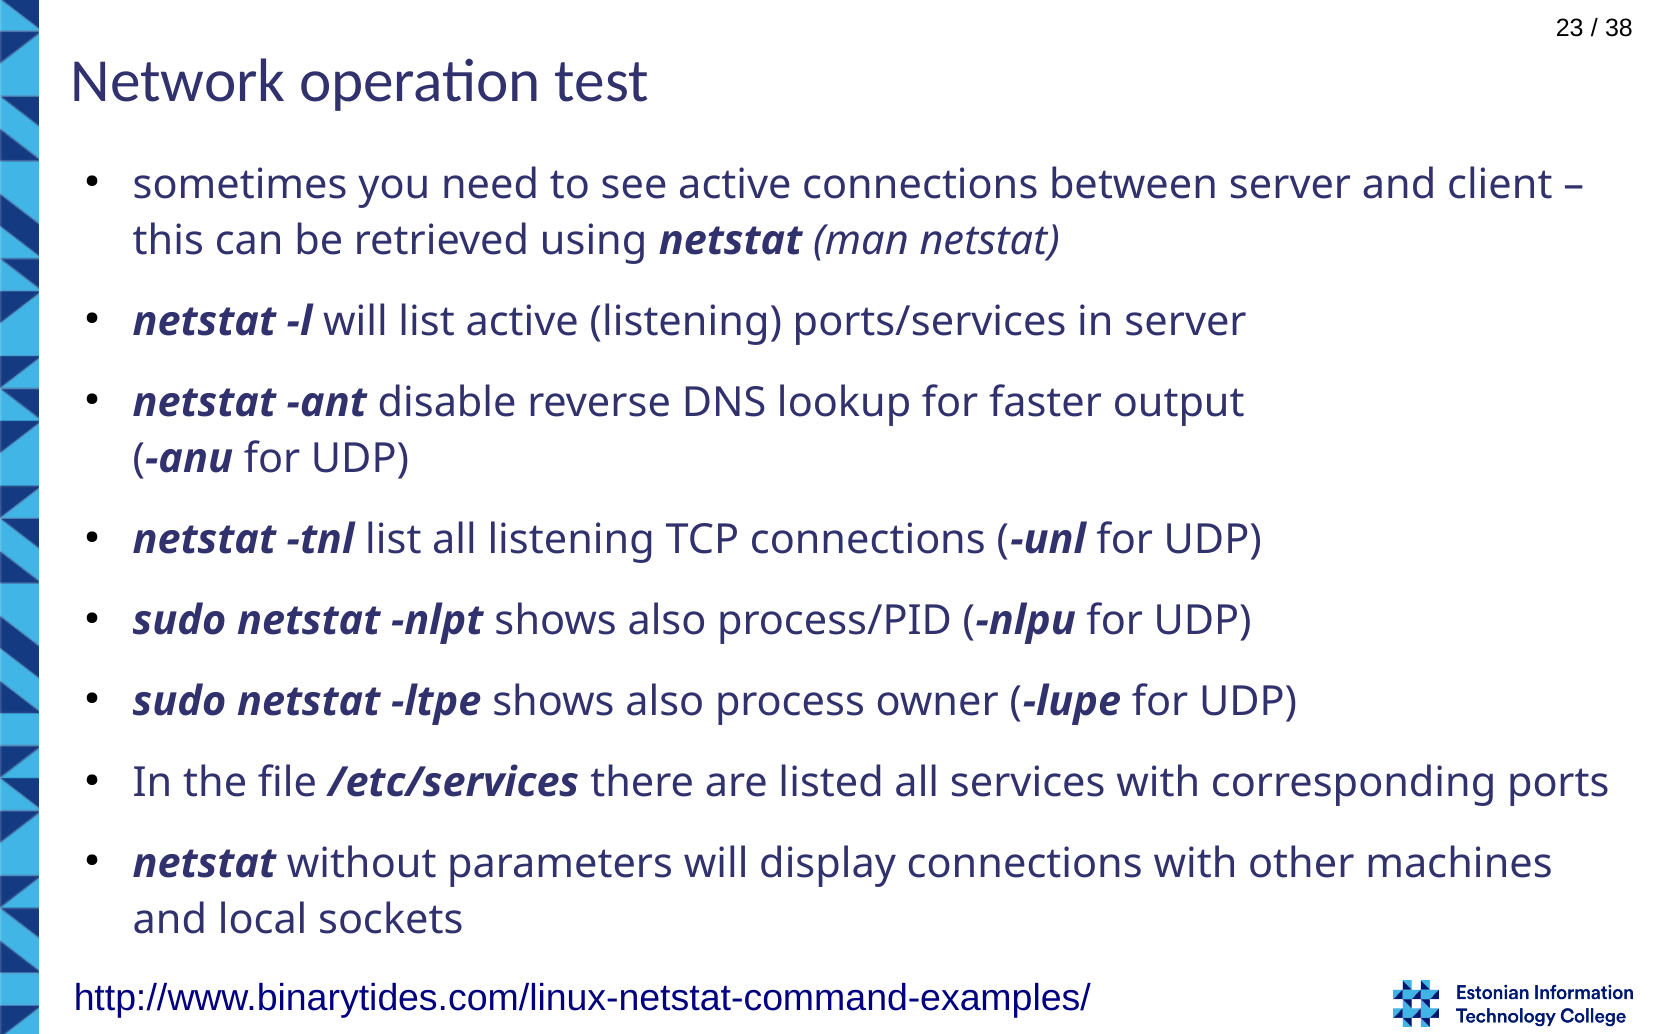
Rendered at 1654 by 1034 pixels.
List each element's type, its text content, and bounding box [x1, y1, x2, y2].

text_box http://www.binarytides.com/linux-netstat-command-examples/ [59, 968, 1107, 1025]
picture [1393, 980, 1633, 1027]
list sometimes you need to see active connections between server and client – this can be retrieved using netstat (man netstat) netstat -l will list active (listening) ports/services in server netstat -ant disable reverse DNS lookup for faster output (-anu for UDP) netstat -tnl list all listening TCP connections (-unl for UDP) sudo netstat -nlpt shows also process/PID (-nlpu for UDP) sudo netstat -ltpe shows also process owner (-lupe for UDP) In the file /etc/services there are listed all services with corresponding ports netstat without parameters will display connections with other machines and local sockets [68, 153, 1630, 957]
title Network operation test [70, 41, 1630, 130]
